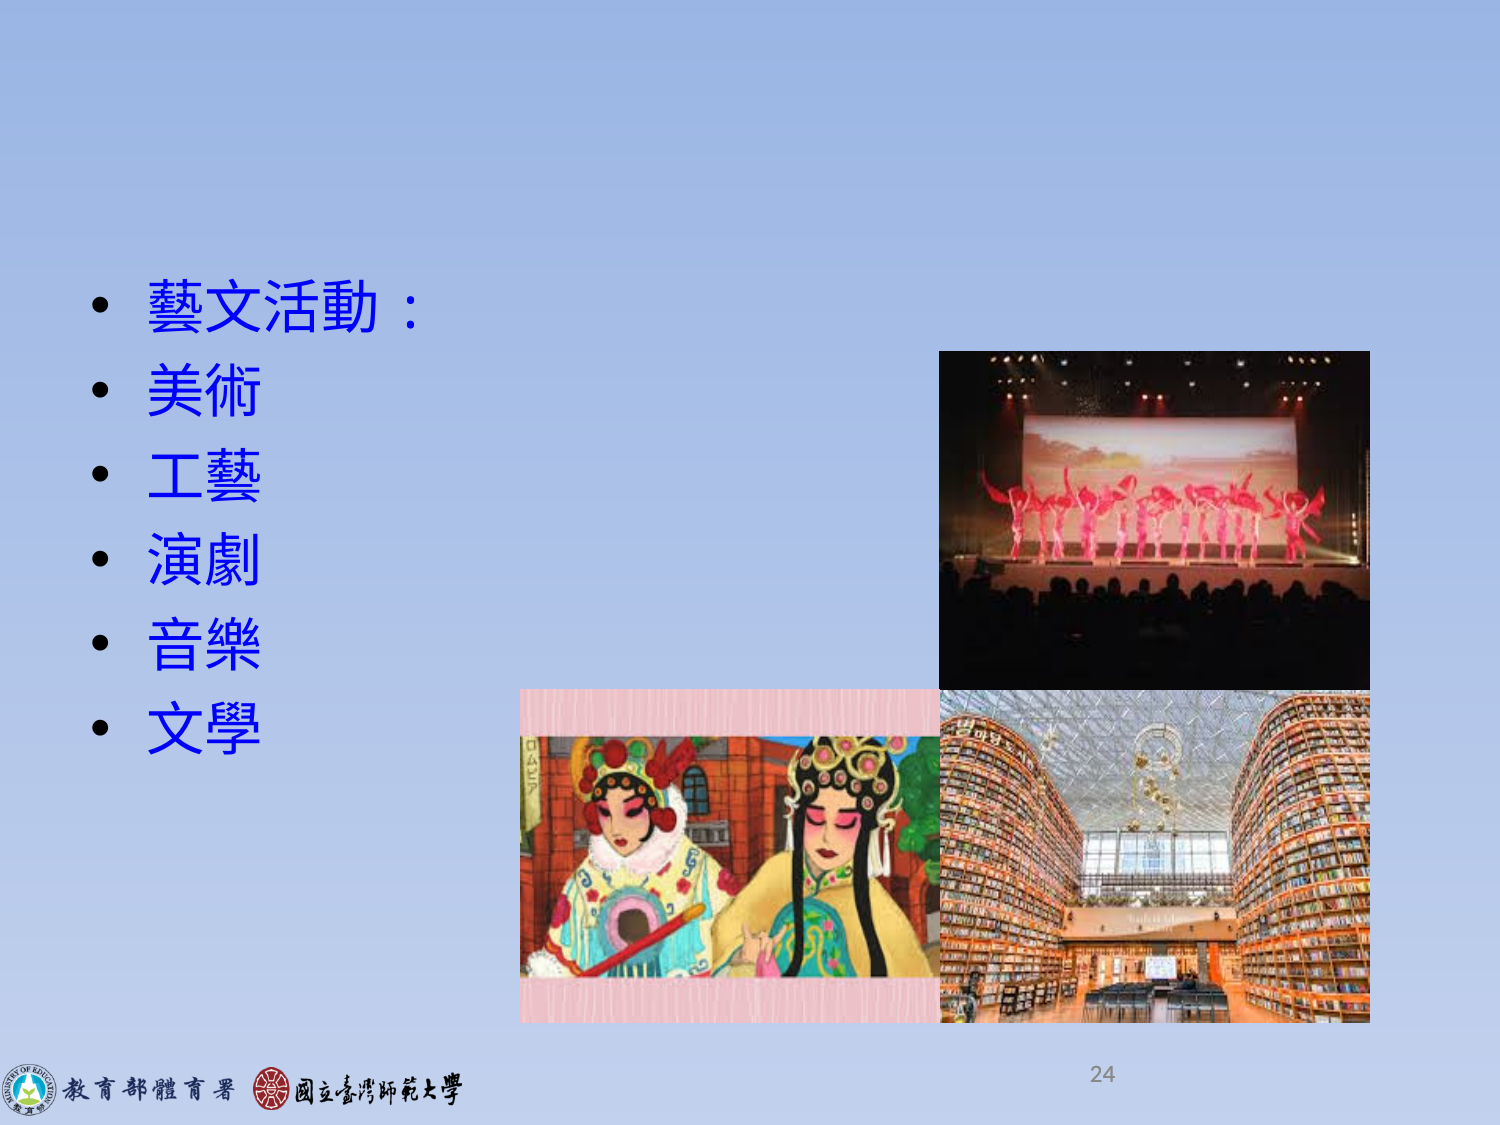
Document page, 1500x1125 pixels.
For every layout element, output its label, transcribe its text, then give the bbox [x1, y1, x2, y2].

list 藝文活動: 美術 工藝 演劇 音樂 文學 [75, 262, 738, 1005]
picture [520, 351, 1370, 1023]
text_box [1074, 1042, 1426, 1103]
